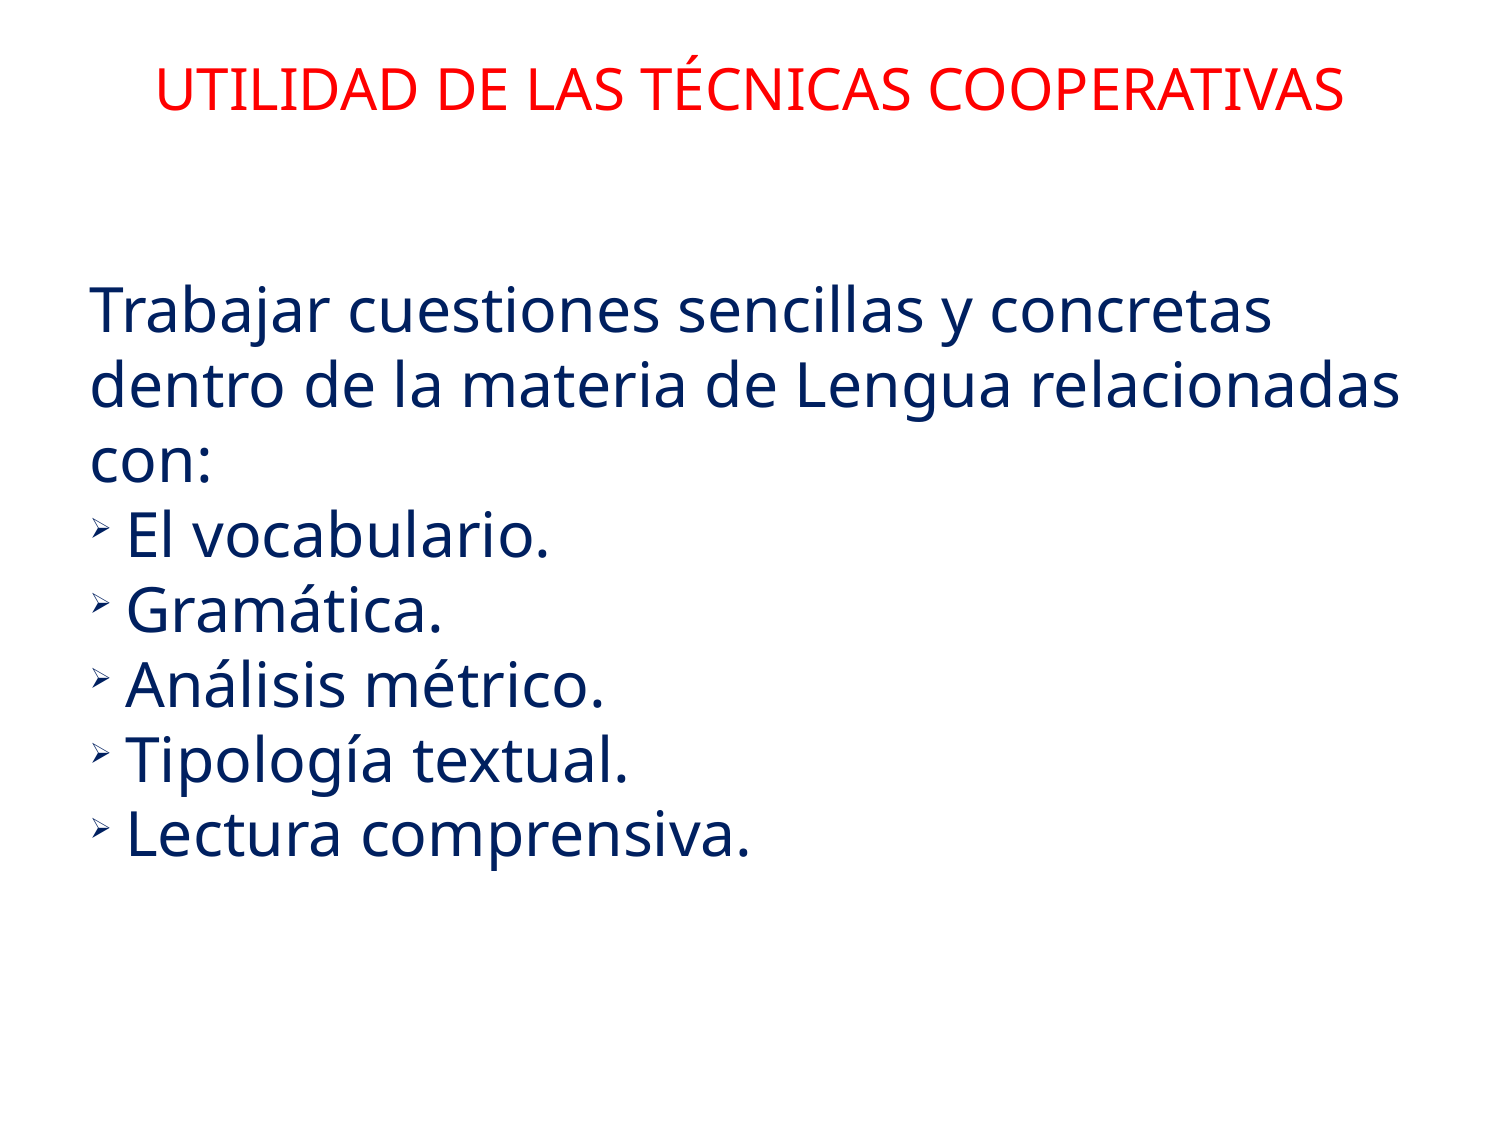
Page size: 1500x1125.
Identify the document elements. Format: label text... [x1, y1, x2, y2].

text_box Trabajar cuestiones sencillas y concretas dentro de la materia de Lengua relacionadas con: El vocabulario. Gramática. Análisis métrico. Tipología textual. Lectura comprensiva. [74, 262, 1425, 1125]
text_box UTILIDAD DE LAS TÉCNICAS COOPERATIVAS [74, 45, 1425, 248]
